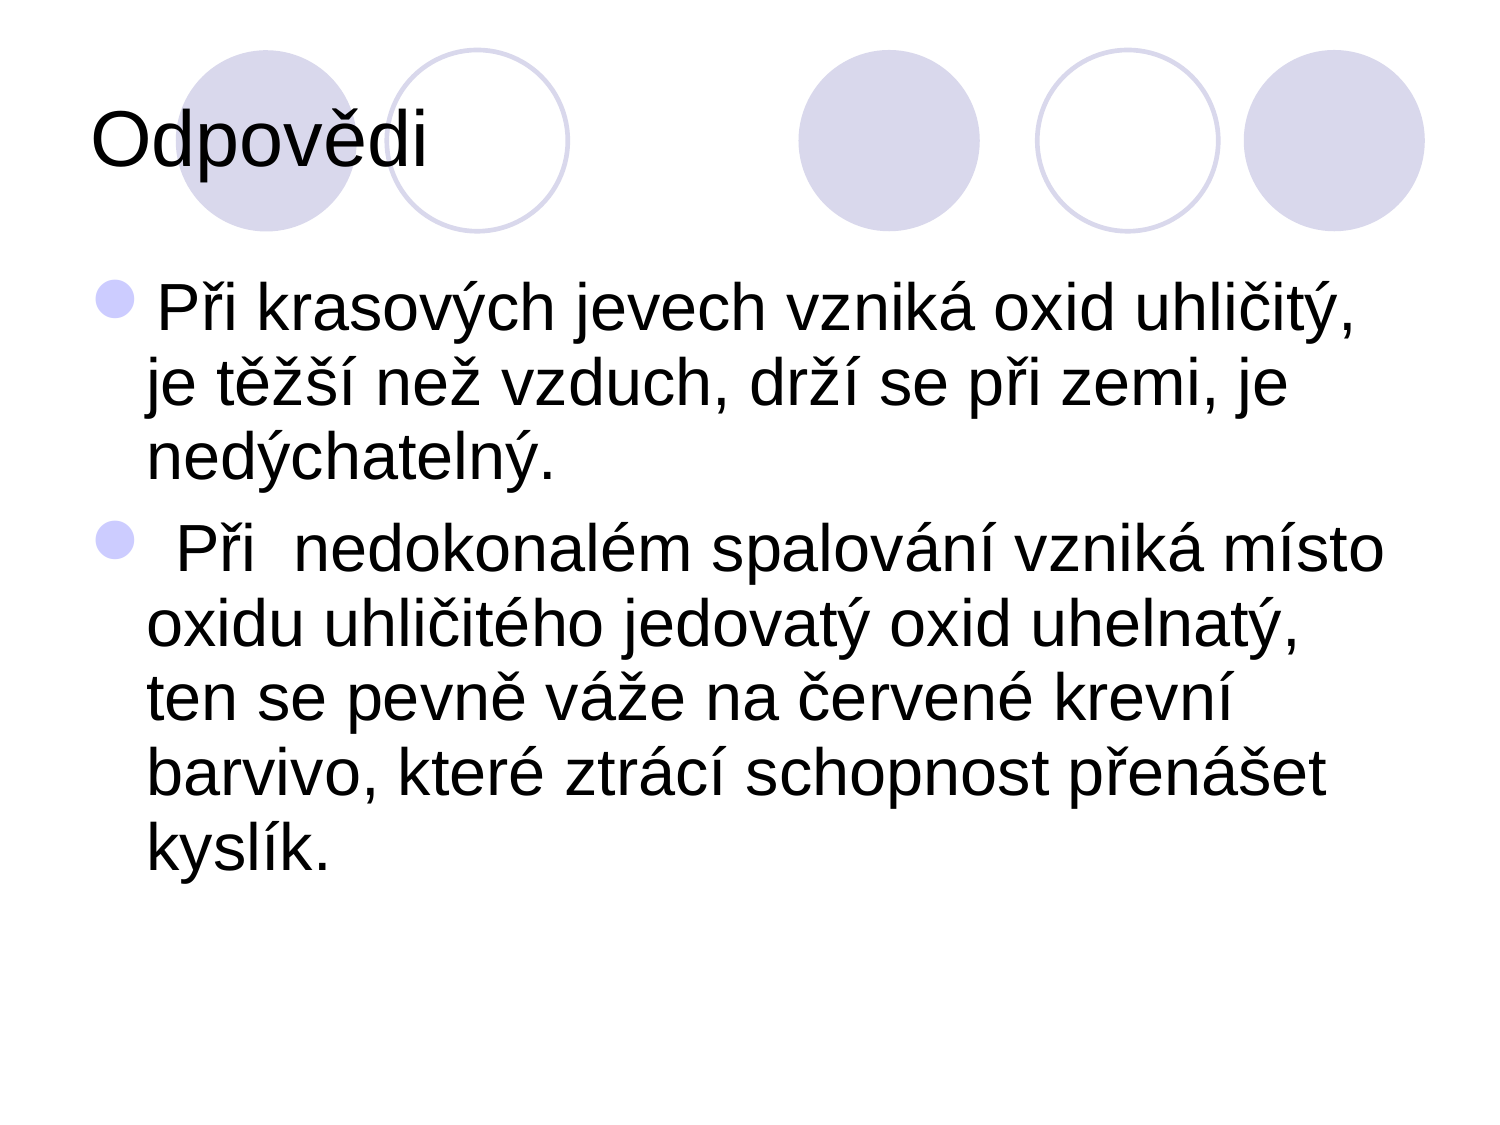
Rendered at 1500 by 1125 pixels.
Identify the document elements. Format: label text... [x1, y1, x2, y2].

title Odpovědi [75, 45, 1426, 233]
list Při krasových jevech vzniká oxid uhličitý, je těžší než vzduch, drží se při zemi, je nedýchatelný. Při nedokonalém spalování vzniká místo oxidu uhličitého jedovatý oxid uhelnatý, ten se pevně váže na červené krevní barvivo, které ztrácí schopnost přenášet kyslík. [75, 262, 1426, 1006]
